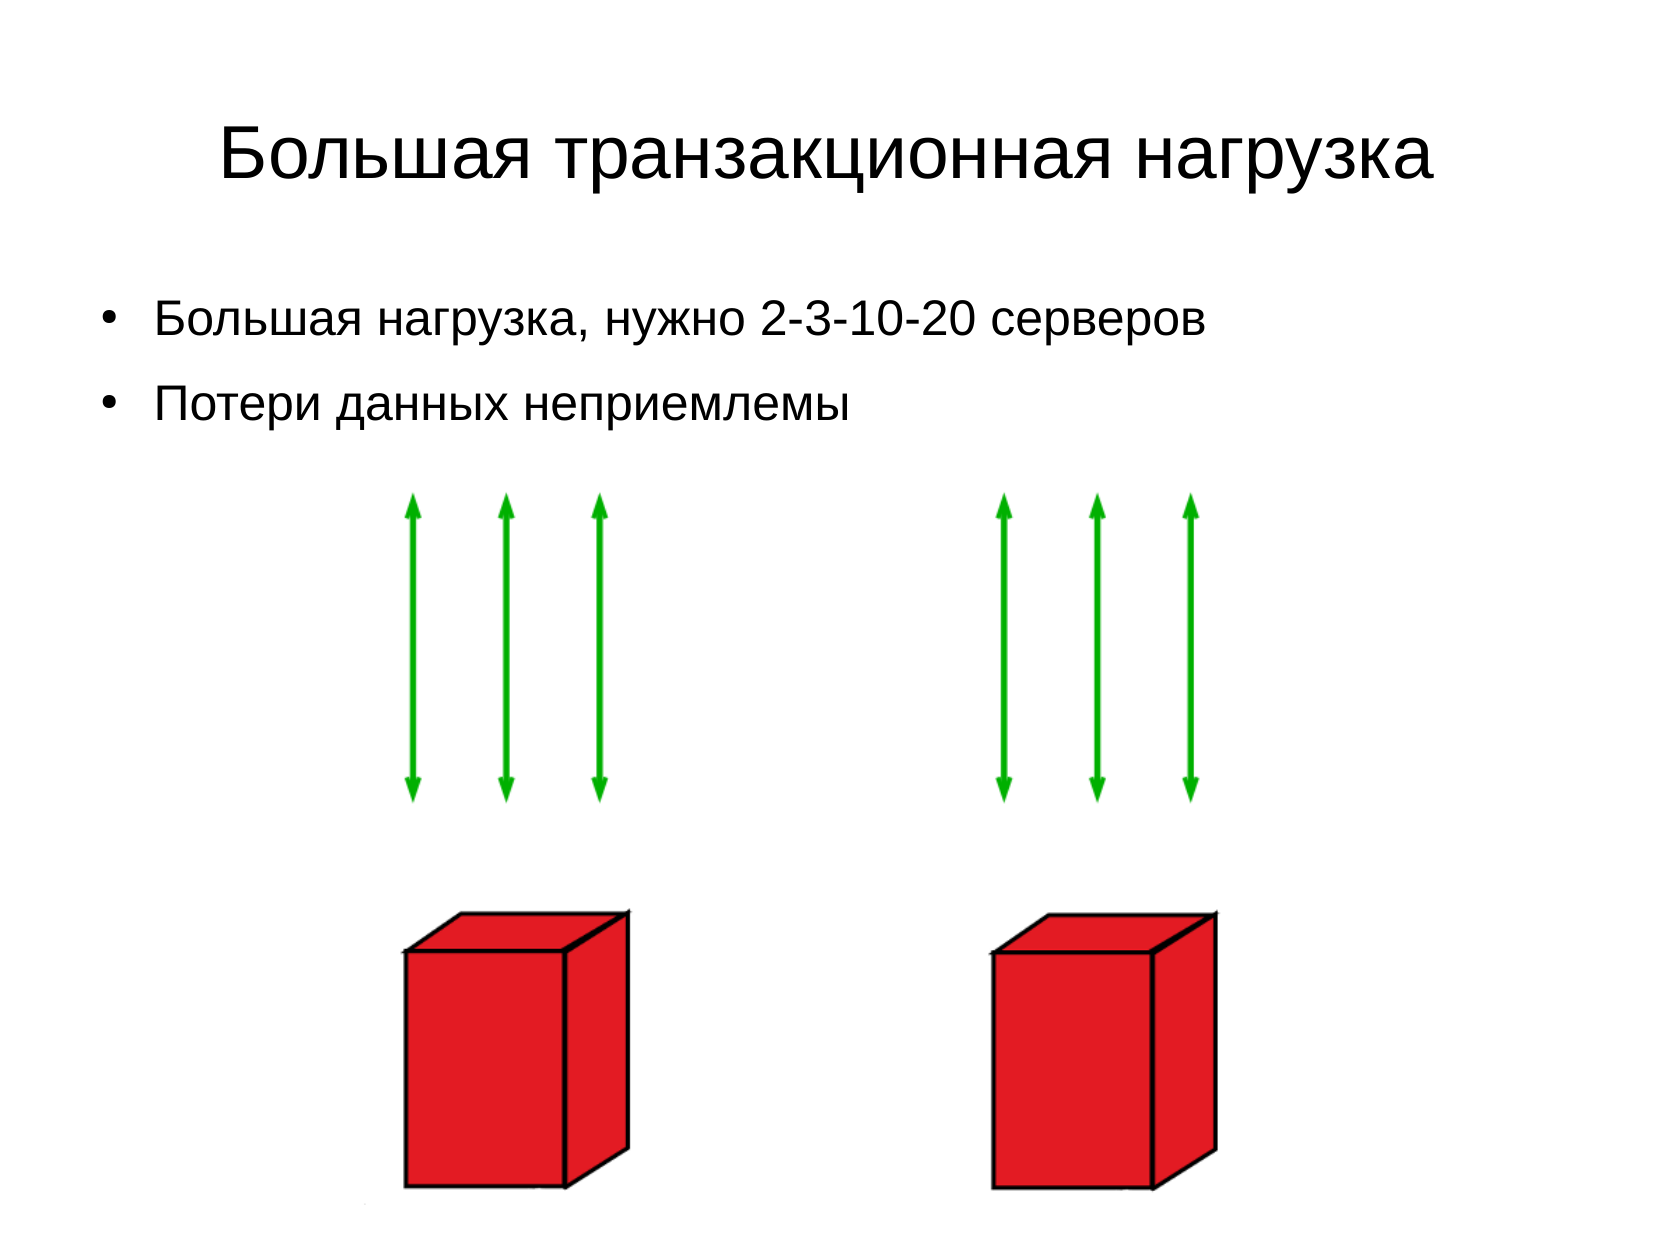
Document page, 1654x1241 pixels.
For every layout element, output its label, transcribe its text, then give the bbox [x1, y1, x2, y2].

list Большая нагрузка, нужно 2-3-10-20 серверов Потери данных неприемлемы [82, 290, 1571, 1109]
picture [321, 472, 1264, 1205]
title Большая транзакционная нагрузка [82, 49, 1571, 257]
